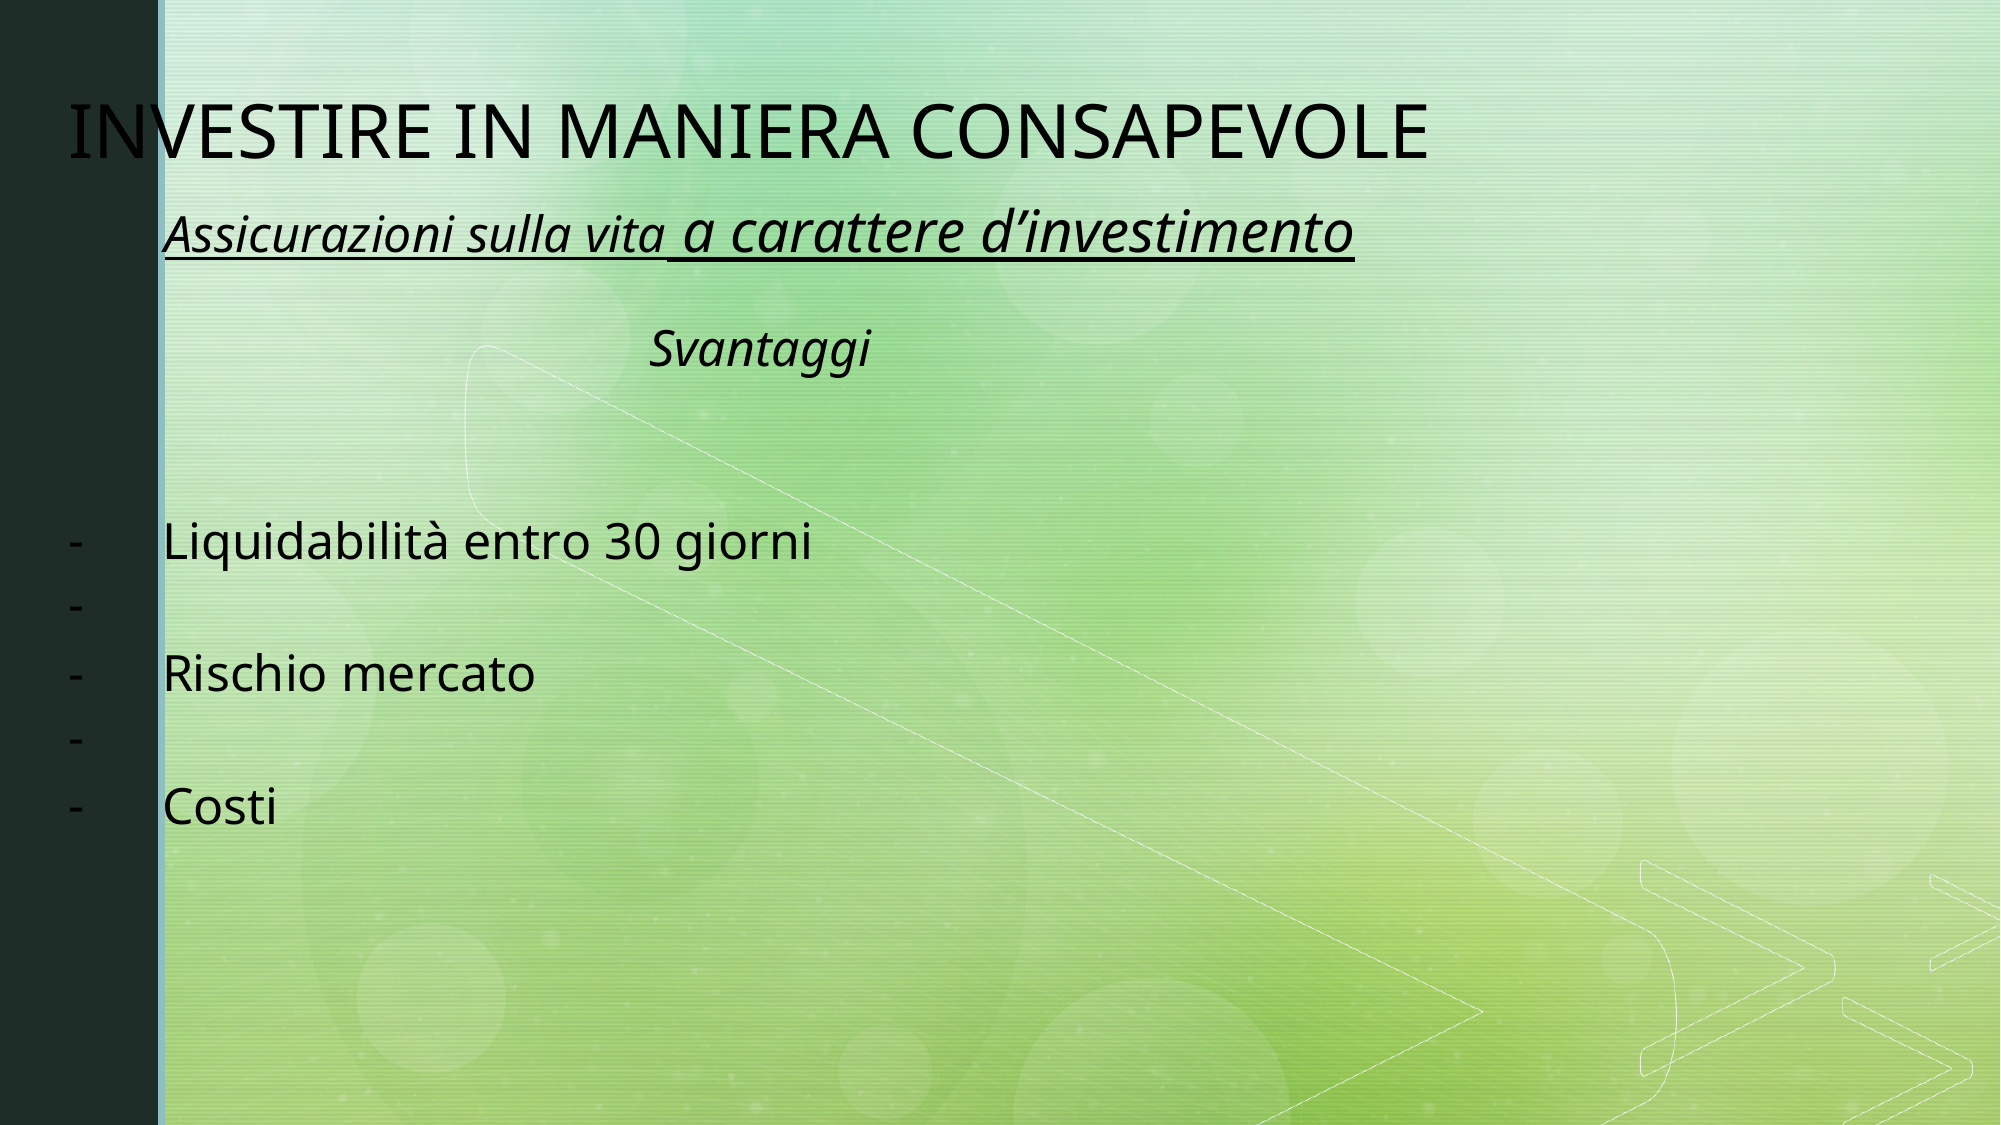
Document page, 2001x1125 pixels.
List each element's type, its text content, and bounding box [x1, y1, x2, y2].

text_box INVESTIRE IN MANIERA CONSAPEVOLE Assicurazioni sulla vita a carattere d’investimento Svantaggi Liquidabilità entro 30 giorni Rischio mercato Costi [53, 69, 1947, 838]
